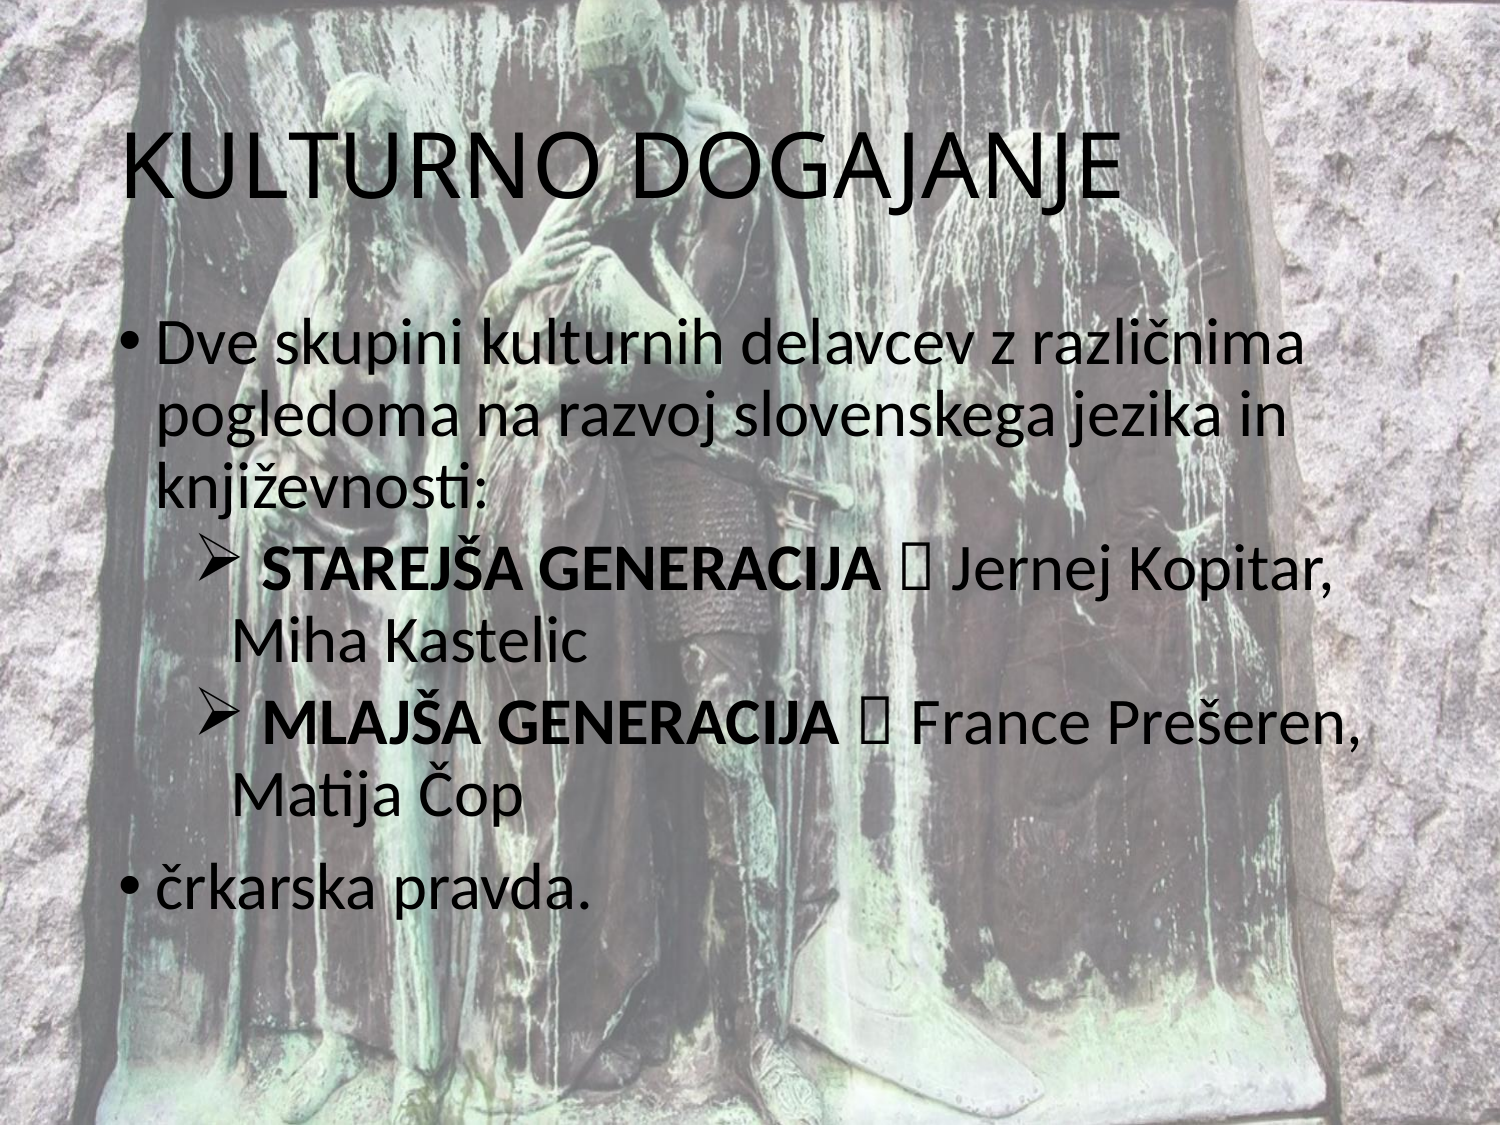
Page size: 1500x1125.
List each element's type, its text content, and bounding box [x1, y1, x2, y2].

title KULTURNO DOGAJANJE [103, 59, 1397, 278]
list Dve skupini kulturnih delavcev z različnima pogledoma na razvoj slovenskega jezika in književnosti: STAREJŠA GENERACIJA  Jernej Kopitar, Miha Kastelic MLAJŠA GENERACIJA  France Prešeren, Matija Čop črkarska pravda. [103, 299, 1397, 1014]
picture [0, 0, 1500, 1125]
